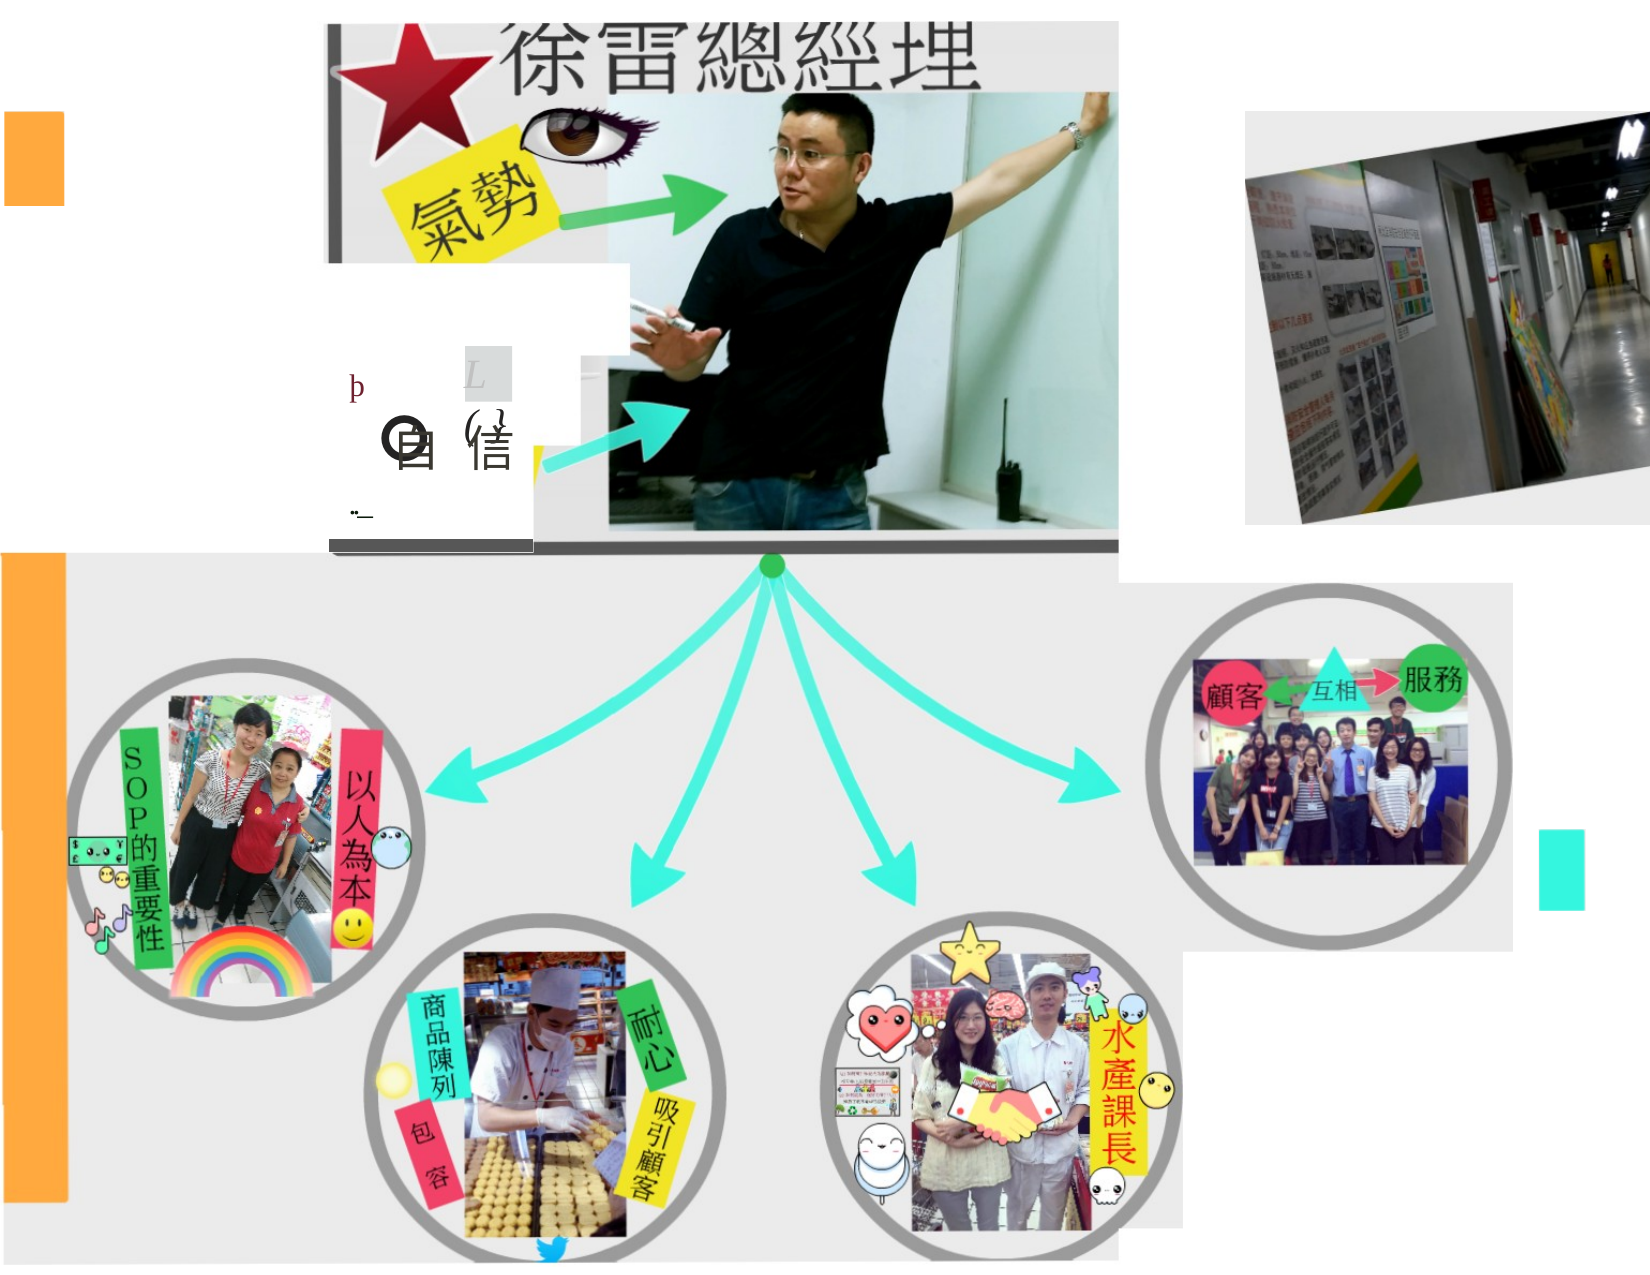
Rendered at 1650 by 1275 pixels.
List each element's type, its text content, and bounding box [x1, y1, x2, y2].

text_box [0, 21, 1650, 1266]
text_box 自信 [389, 417, 545, 479]
text_box L (} [461, 347, 590, 400]
text_box [1539, 829, 1586, 911]
text_box þ。 .._ [347, 171, 629, 421]
